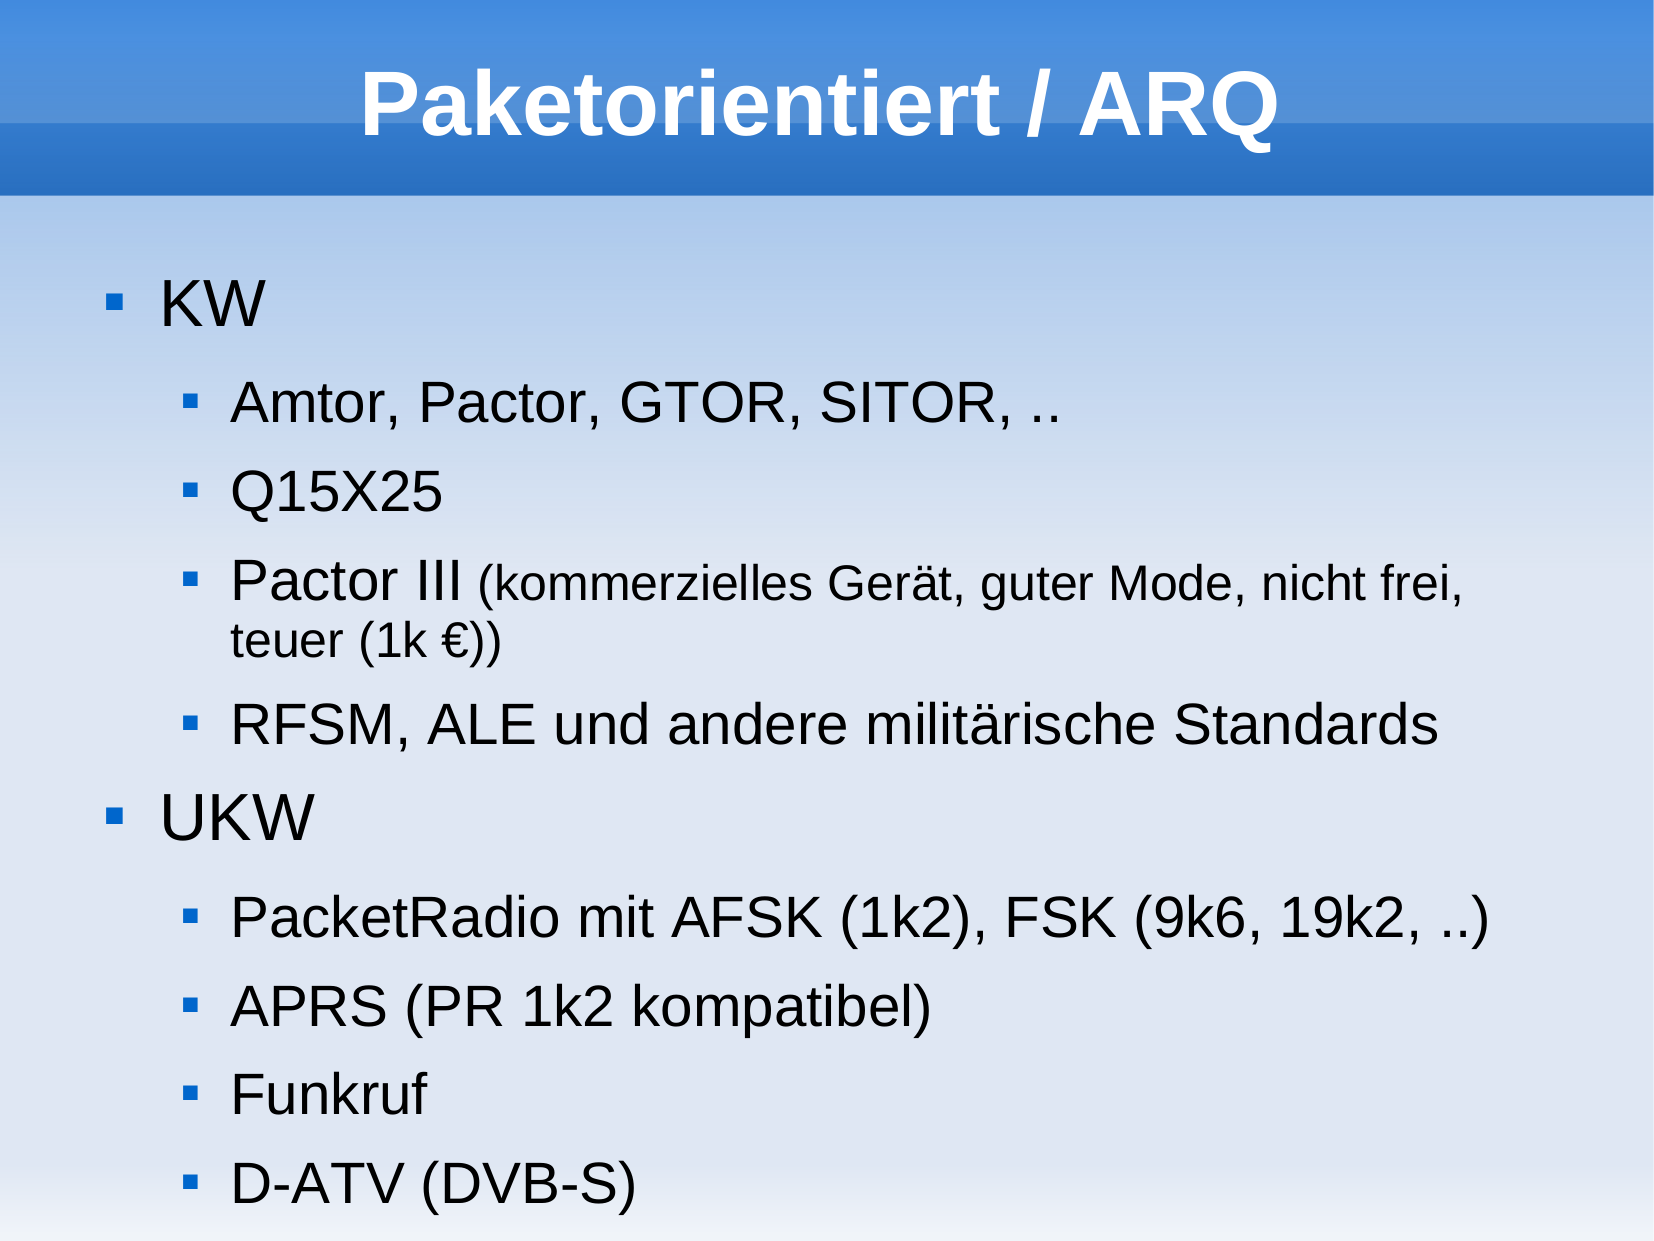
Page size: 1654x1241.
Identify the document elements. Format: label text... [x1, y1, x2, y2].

list KW Amtor, Pactor, GTOR, SITOR, .. Q15X25 Pactor III (kommerzielles Gerät, guter Mode, nicht frei, teuer (1k €)) RFSM, ALE und andere militärische Standards UKW PacketRadio mit AFSK (1k2), FSK (9k6, 19k2, ..) APRS (PR 1k2 kompatibel) Funkruf D-ATV (DVB-S) [88, 265, 1577, 1216]
picture [0, 0, 1654, 1241]
title Paketorientiert / ARQ [76, 7, 1565, 200]
